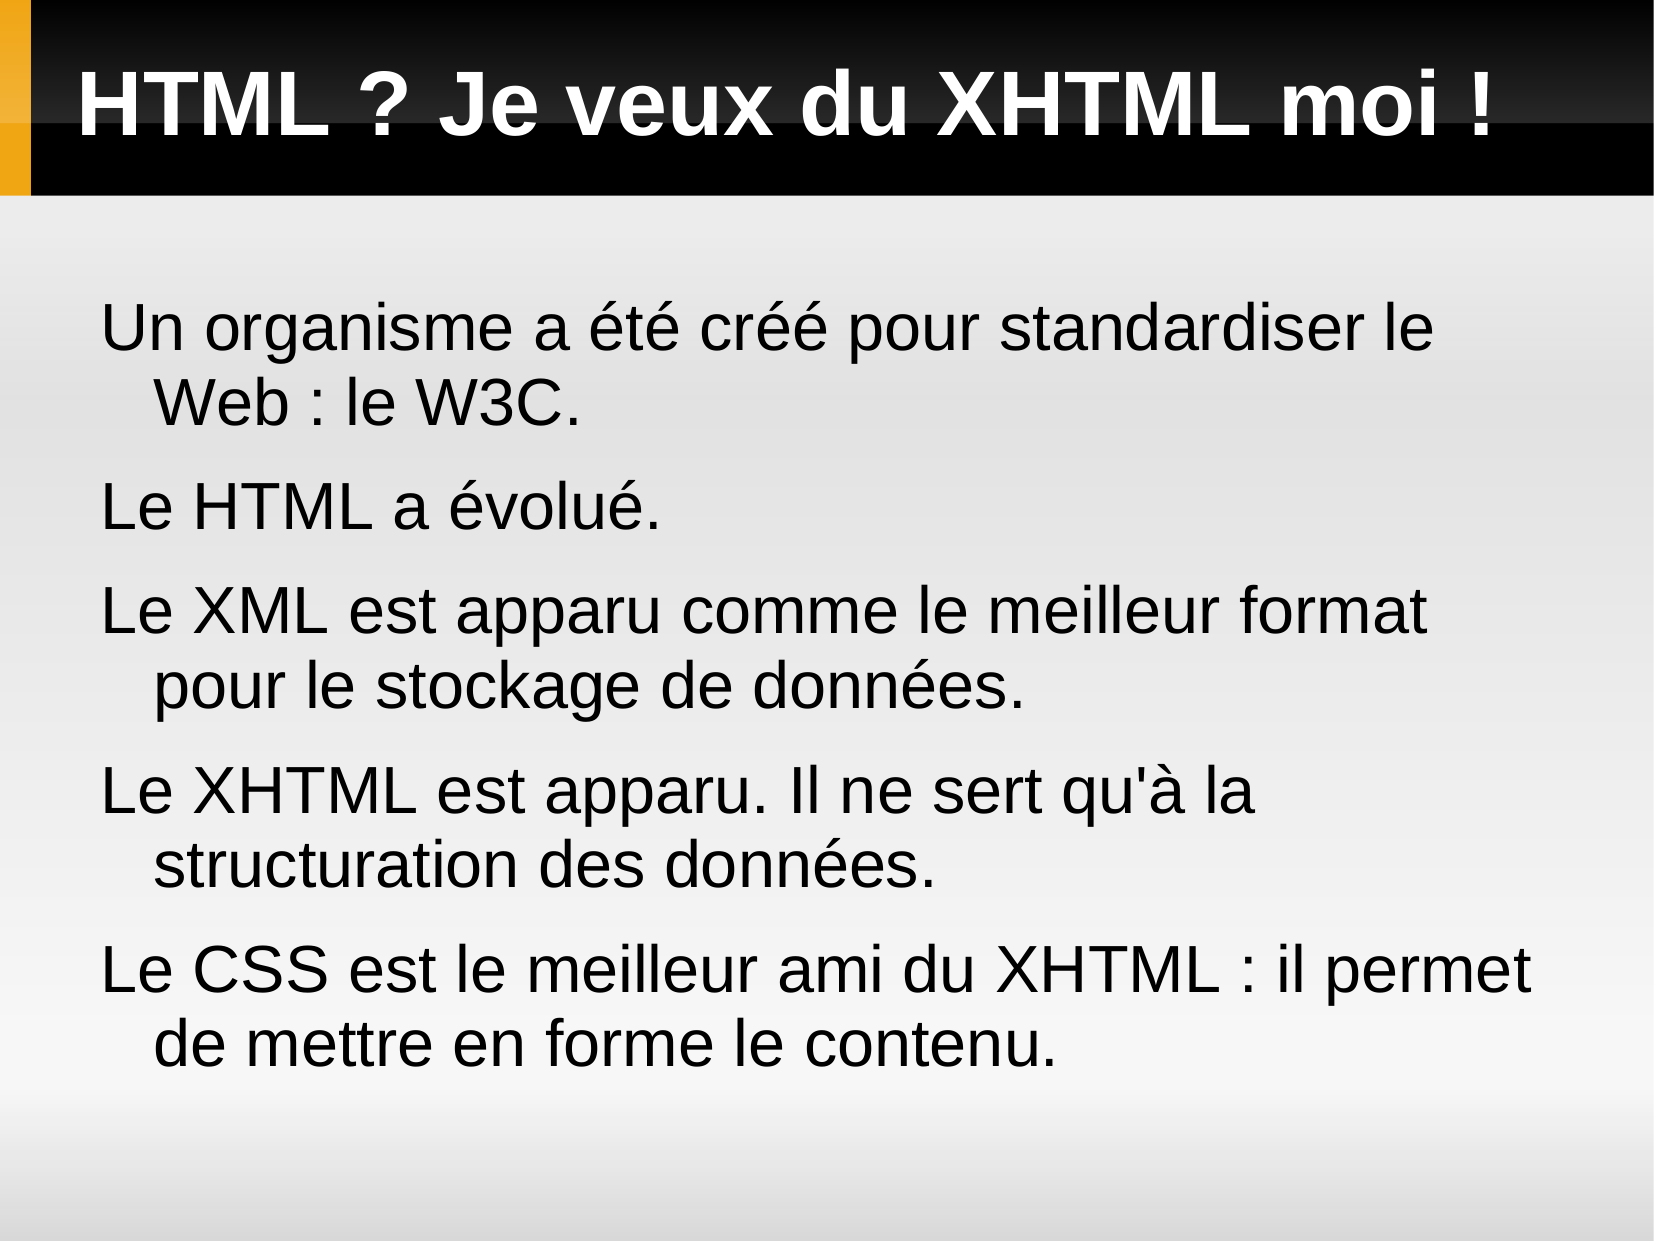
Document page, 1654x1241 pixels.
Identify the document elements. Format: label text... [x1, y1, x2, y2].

picture [0, 0, 1654, 1241]
list Un organisme a été créé pour standardiser le Web : le W3C. Le HTML a évolué. Le XML est apparu comme le meilleur format pour le stockage de données. Le XHTML est apparu. Il ne sert qu'à la structuration des données. Le CSS est le meilleur ami du XHTML : il permet de mettre en forme le contenu. [82, 290, 1571, 1094]
title HTML ? Je veux du XHTML moi ! [76, 7, 1565, 200]
